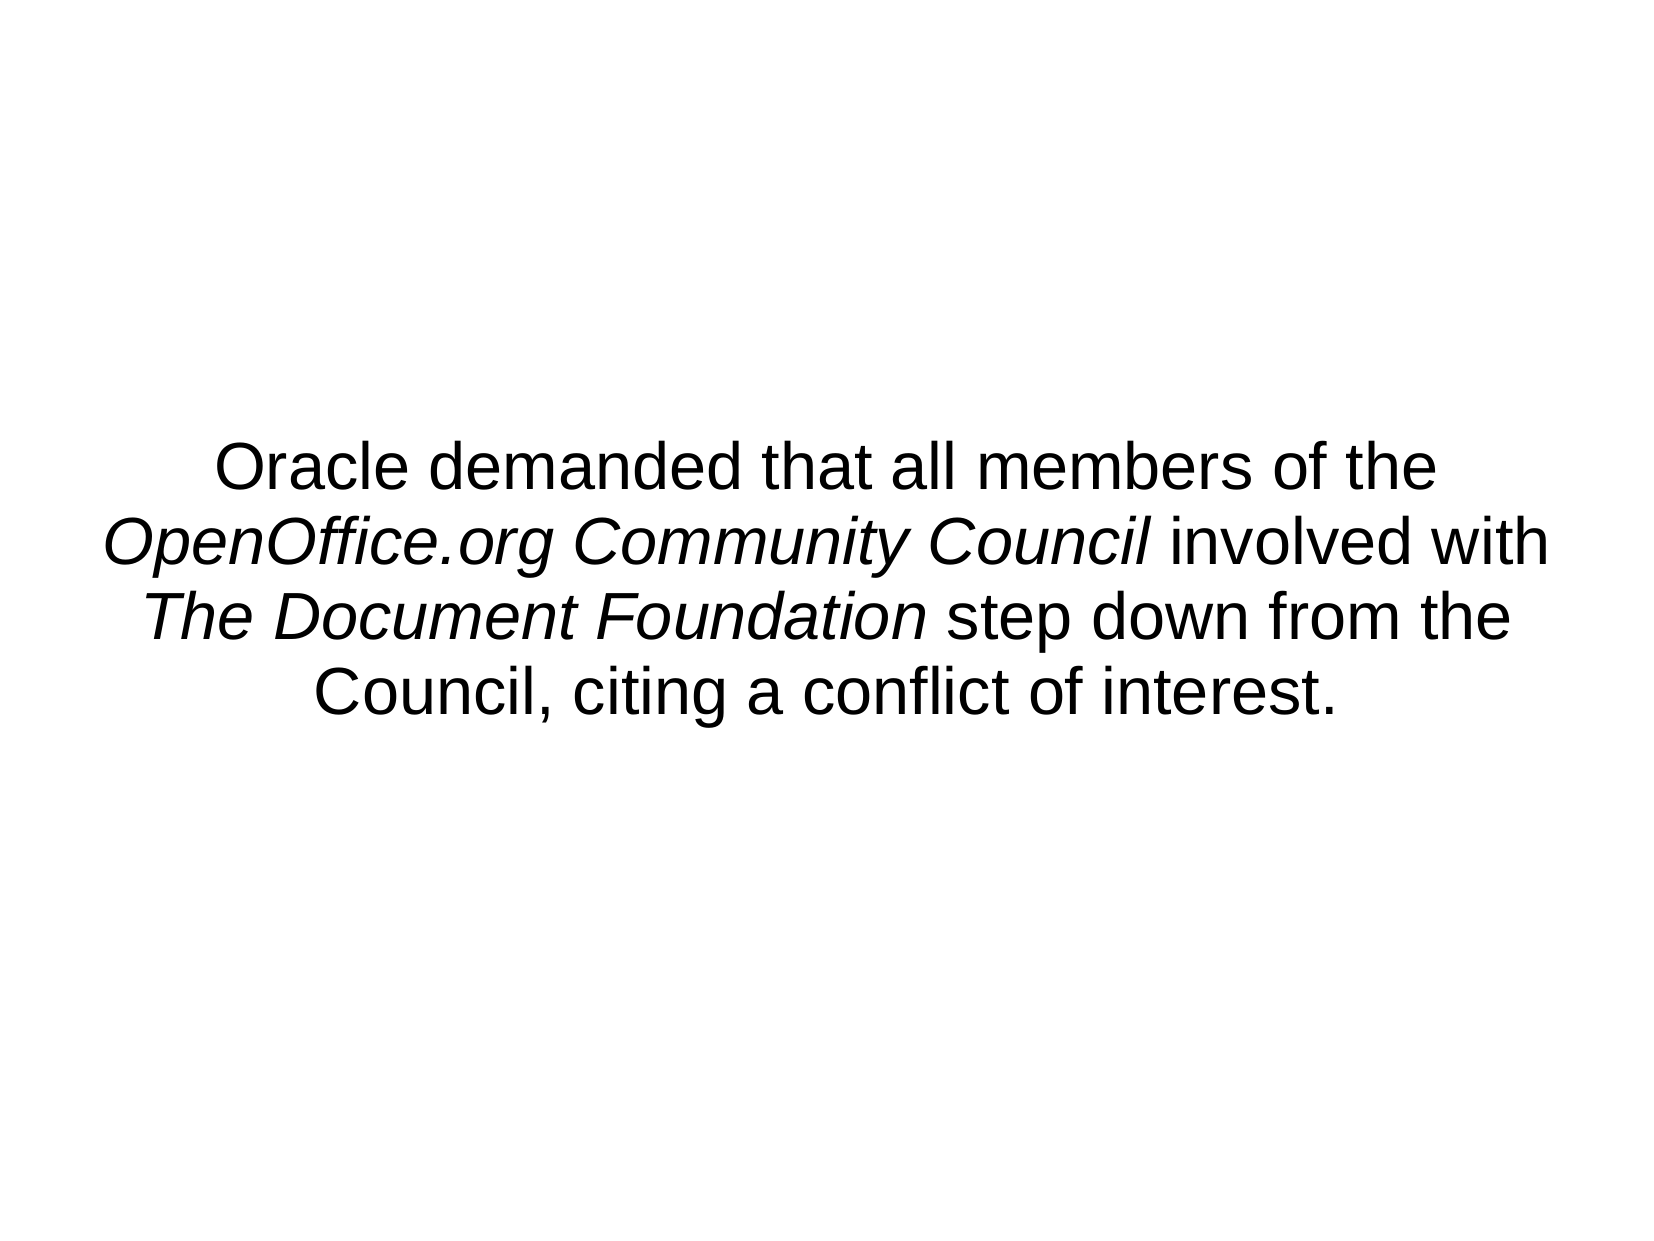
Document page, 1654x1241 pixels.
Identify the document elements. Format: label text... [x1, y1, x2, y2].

subtitle Oracle demanded that all members of the OpenOffice.org Community Council involved with The Document Foundation step down from the Council, citing a conflict of interest. [82, 49, 1571, 1109]
